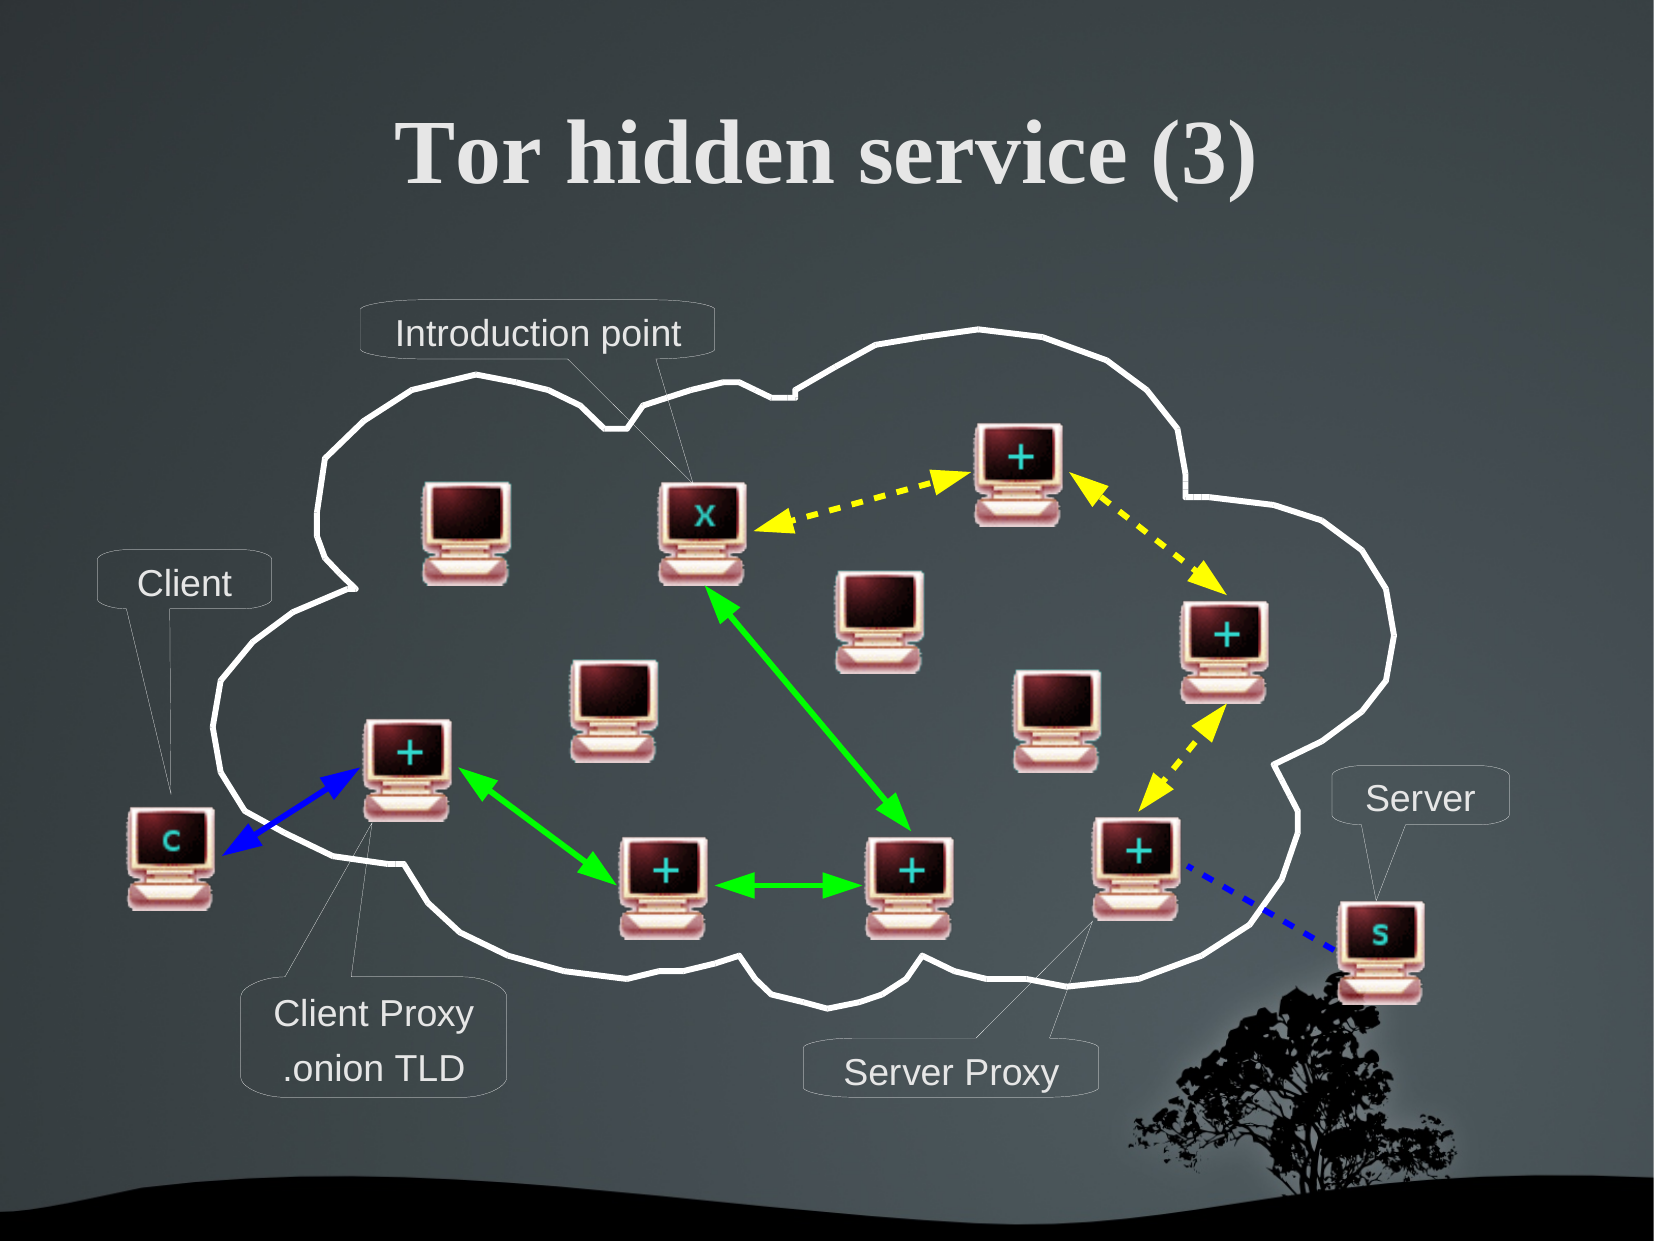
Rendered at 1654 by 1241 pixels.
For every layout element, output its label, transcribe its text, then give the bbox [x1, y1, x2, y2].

picture [0, 0, 1654, 1241]
chart [82, 290, 1571, 1109]
title Tor hidden service (3) [82, 49, 1571, 257]
